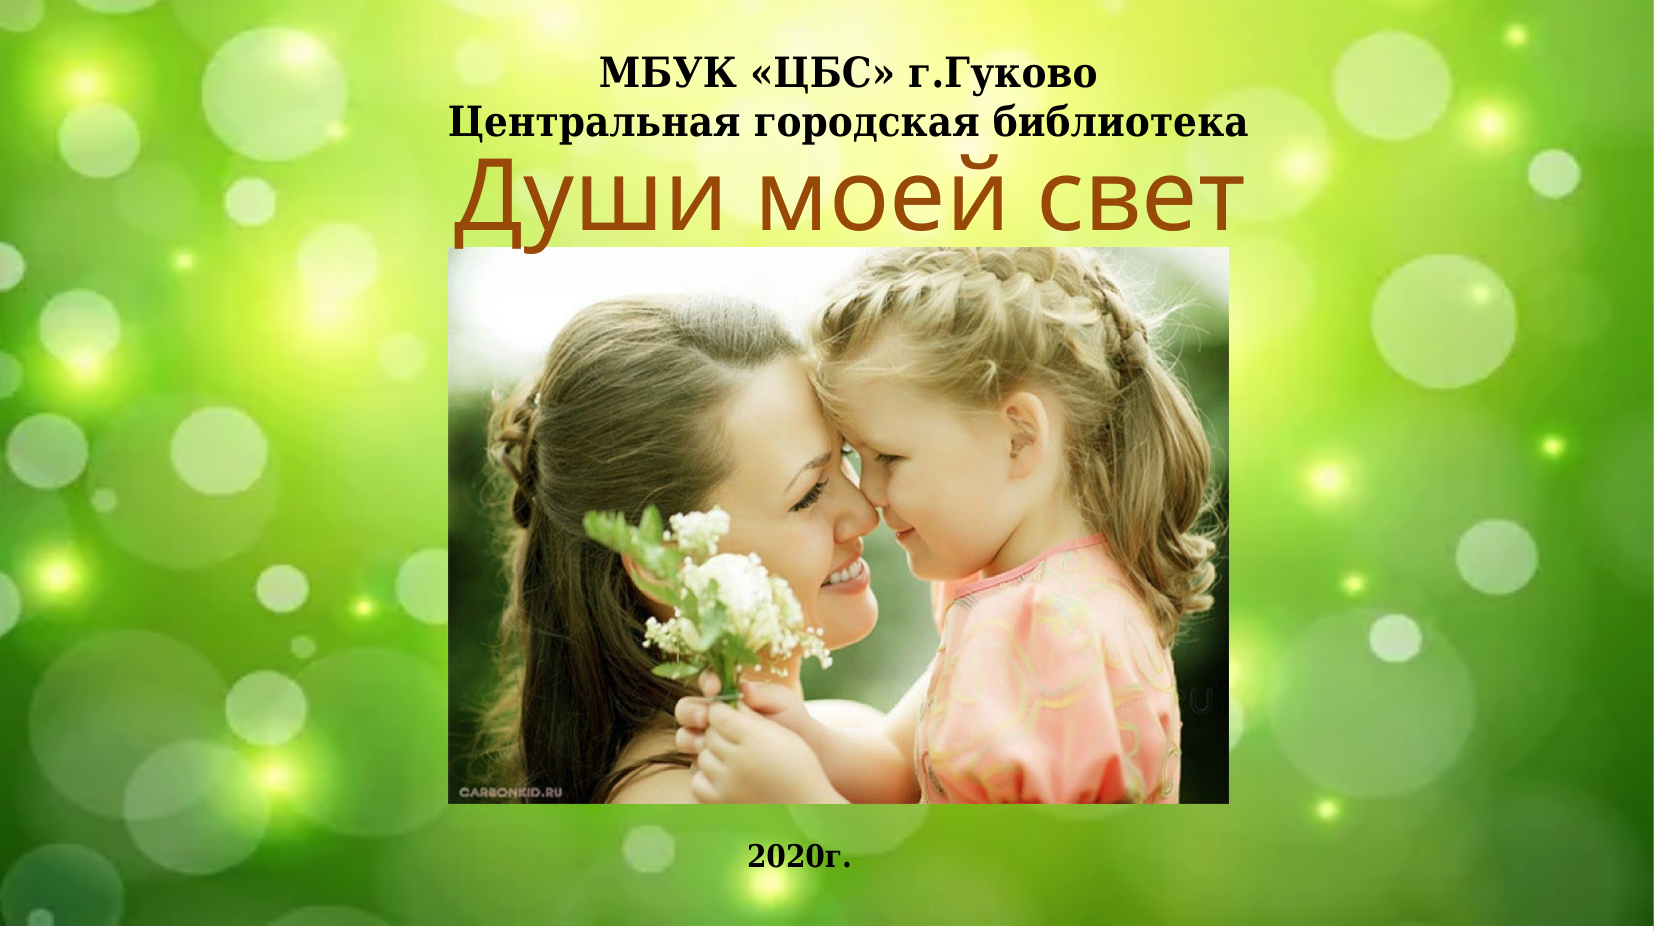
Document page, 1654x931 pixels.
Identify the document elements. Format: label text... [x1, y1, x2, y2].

picture [0, 0, 1654, 926]
text_box Души моей свет [153, 122, 1548, 259]
text_box 2020г. [732, 830, 867, 883]
text_box МБУК «ЦБС» г.Гуково Центральная городская библиотека [433, 40, 1264, 122]
